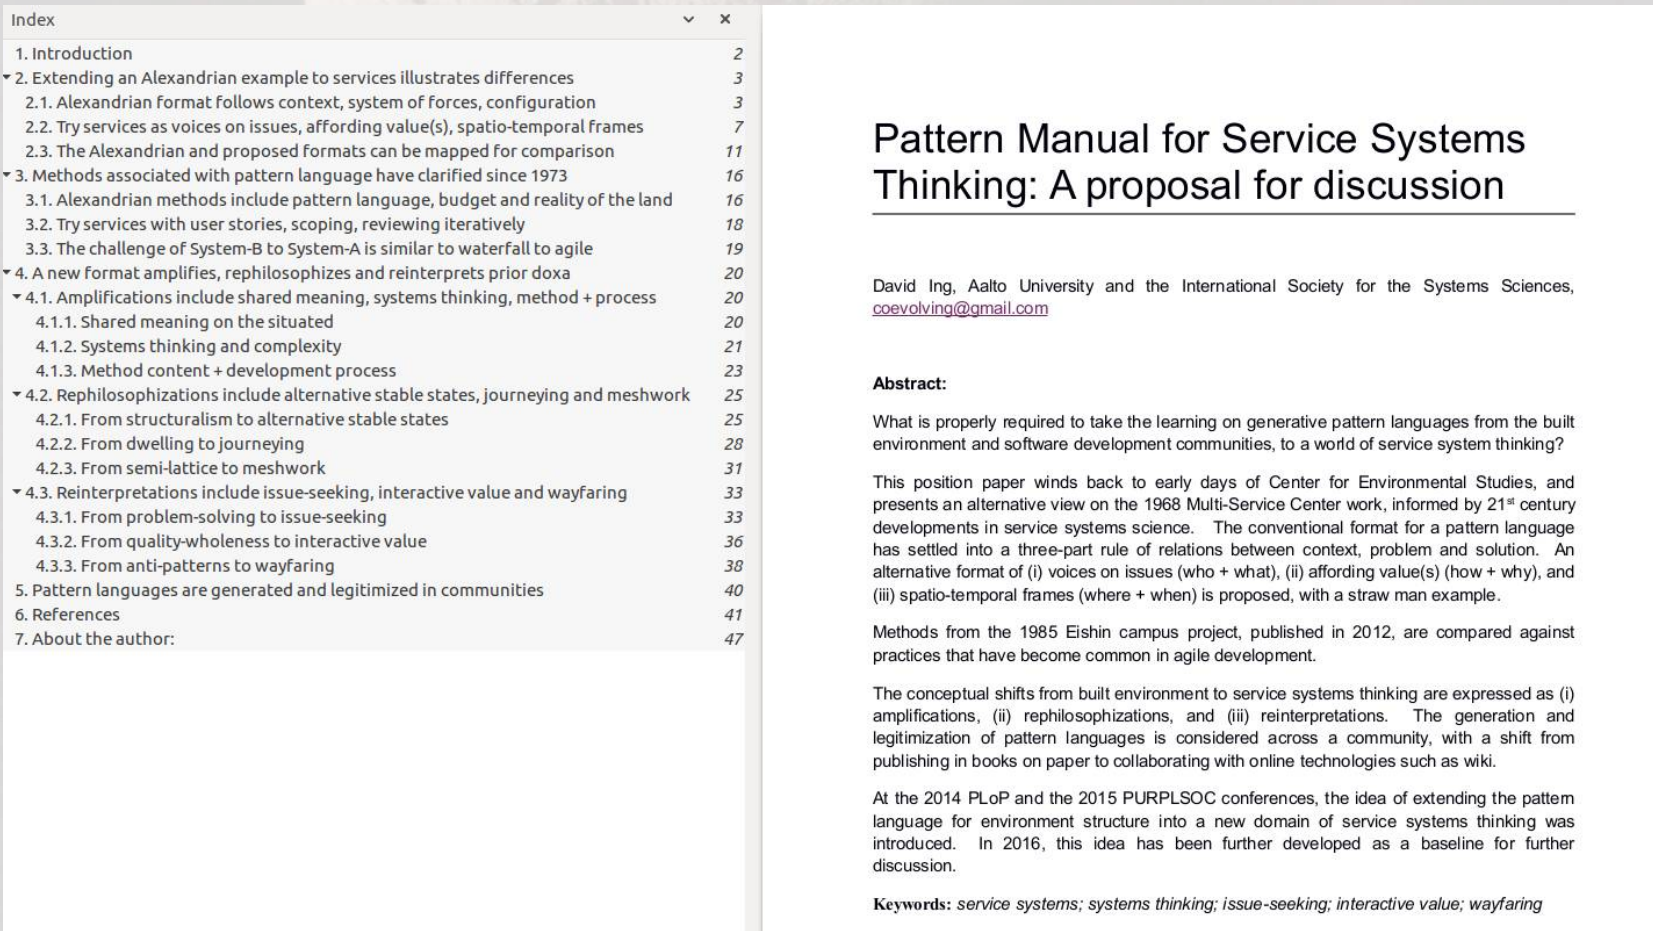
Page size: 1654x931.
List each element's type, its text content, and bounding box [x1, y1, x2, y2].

text_box 1967 Pattern Manual [0, 0, 1653, 931]
picture [3, 5, 1654, 931]
